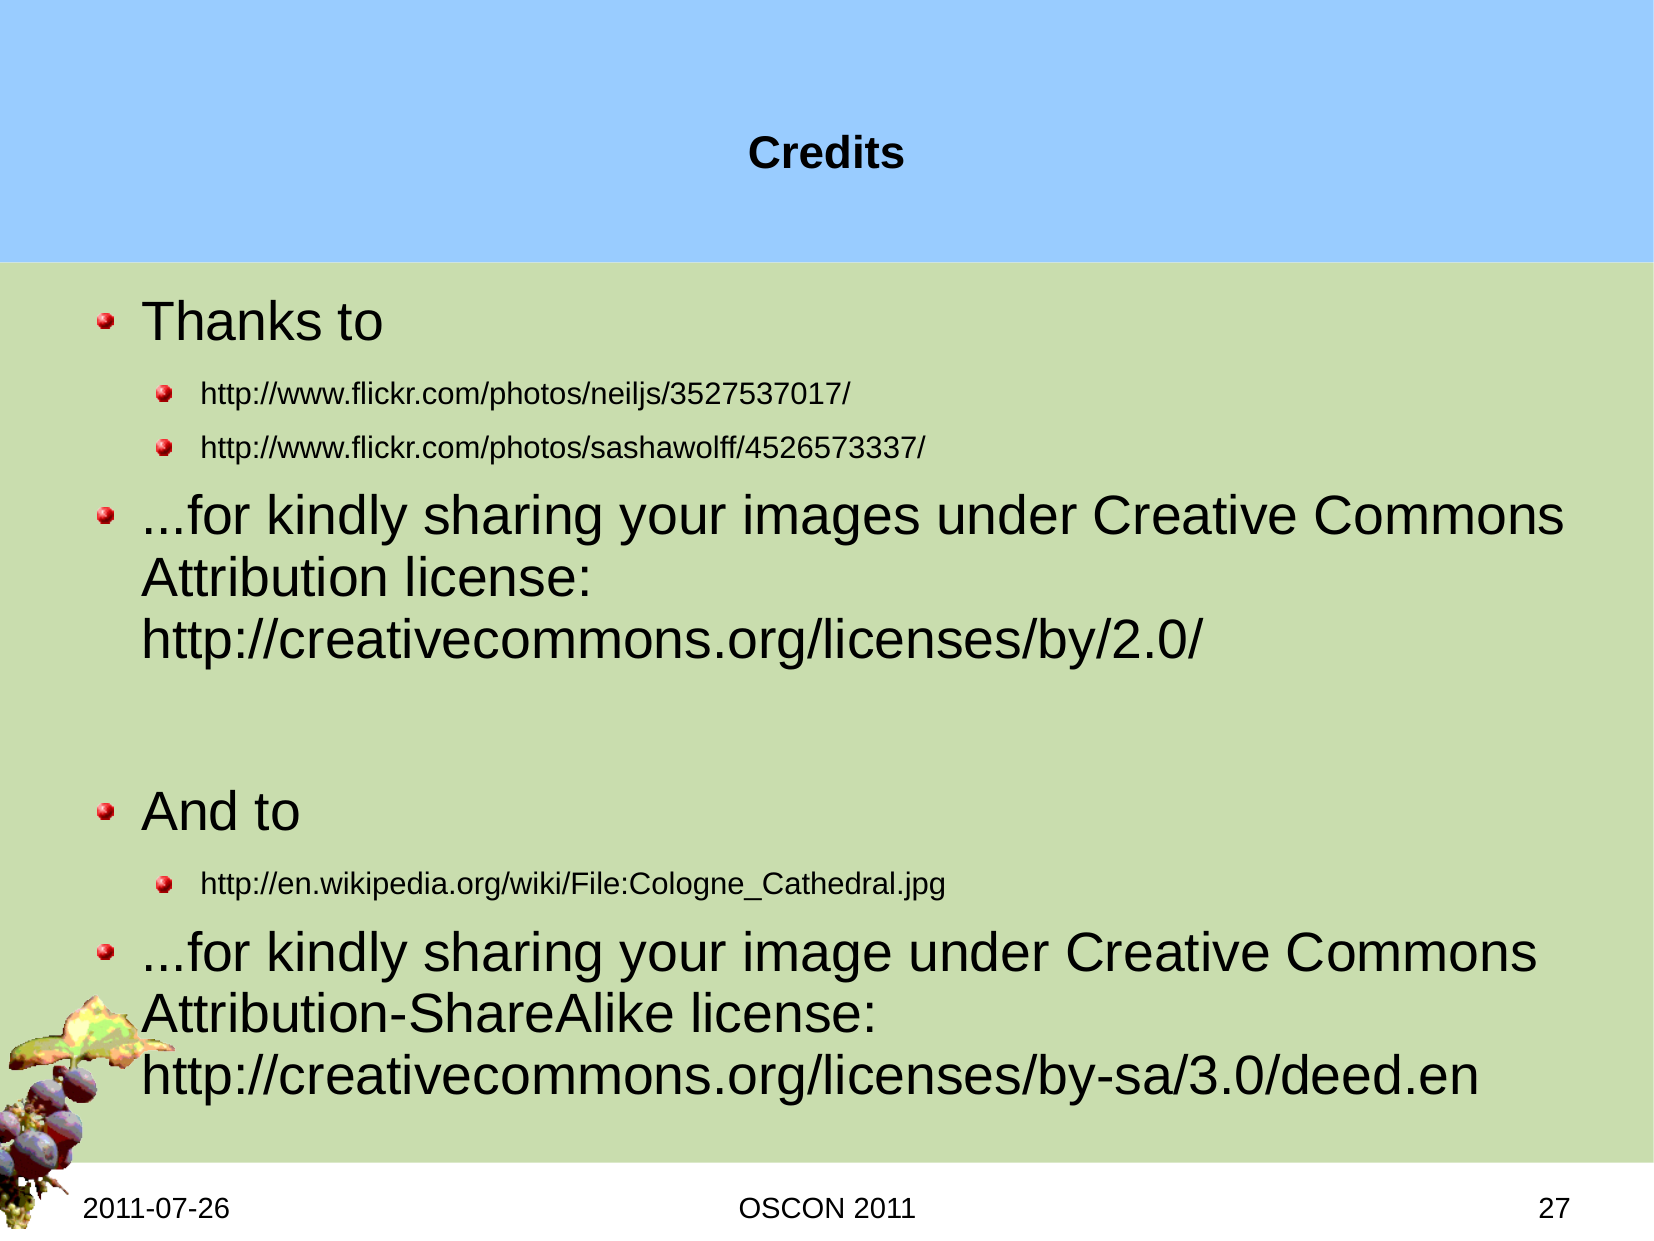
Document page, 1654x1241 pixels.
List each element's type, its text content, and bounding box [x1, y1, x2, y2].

picture [0, 990, 188, 1229]
title Credits [82, 56, 1571, 250]
list Thanks to http://www.flickr.com/photos/neiljs/3527537017/ http://www.flickr.com/photos/sashawolff/4526573337/ ...for kindly sharing your images under Creative Commons Attribution license: http://creativecommons.org/licenses/by/2.0/ And to http://en.wikipedia.org/wiki/File:Cologne_Cathedral.jpg ...for kindly sharing your image under Creative Commons Attribution-ShareAlike license: http://creativecommons.org/licenses/by-sa/3.0/deed.en [82, 290, 1571, 1109]
